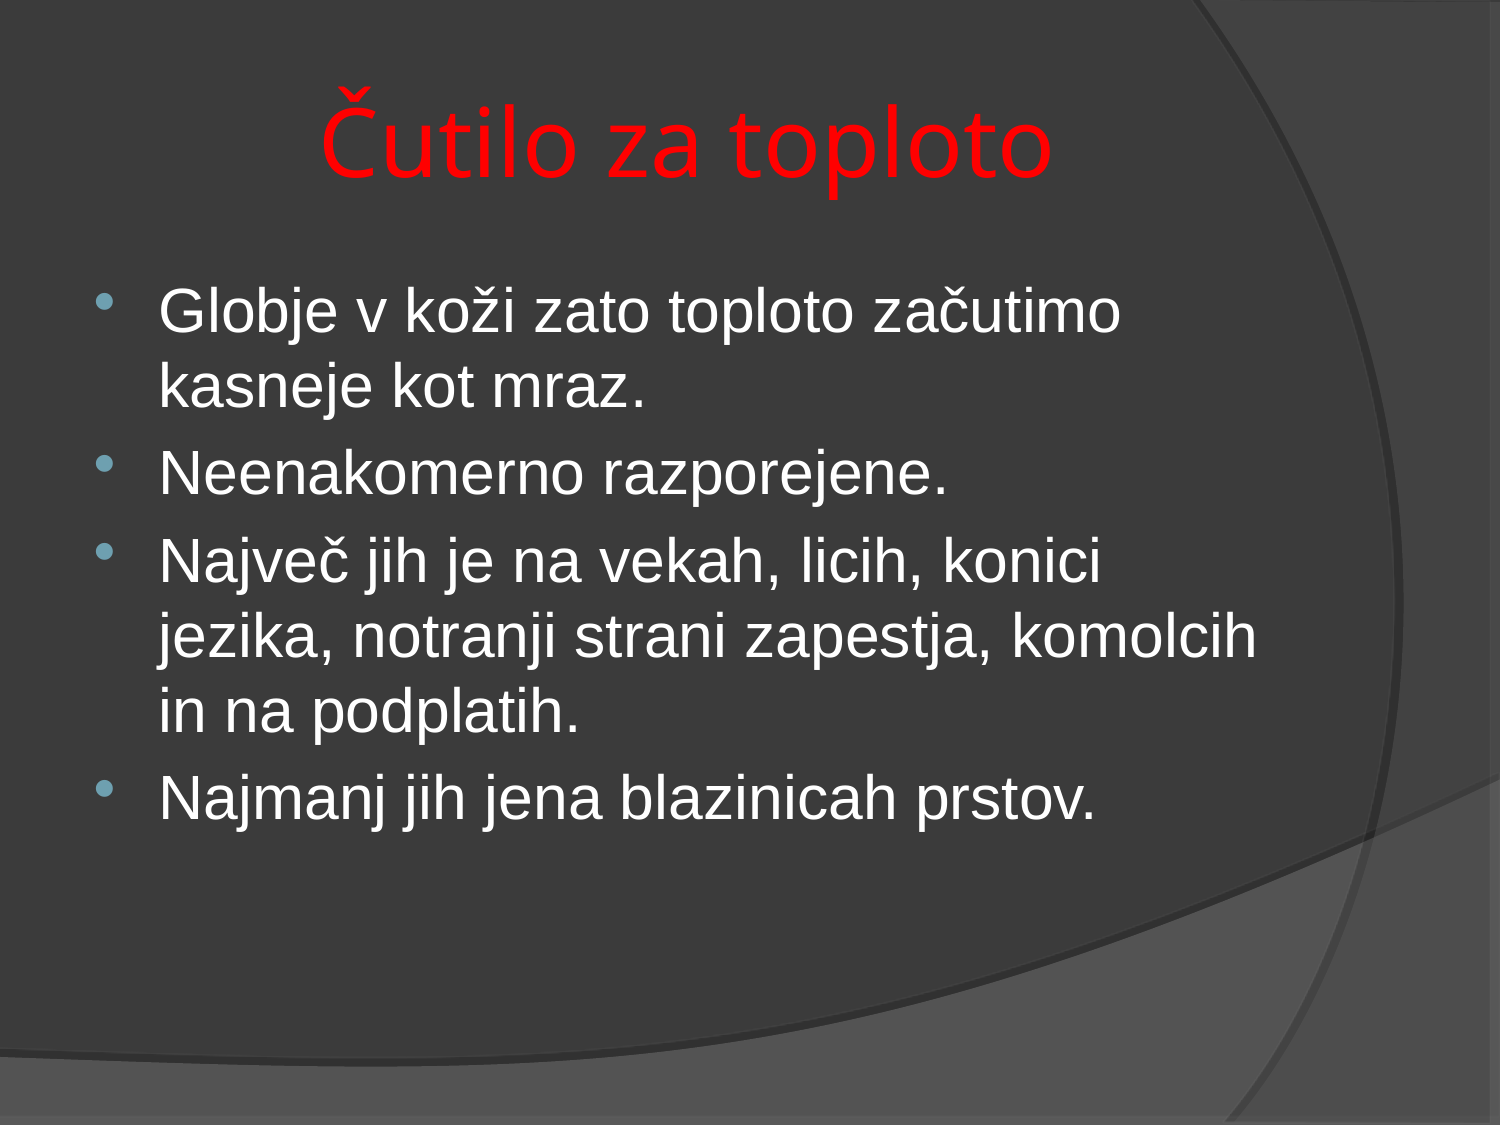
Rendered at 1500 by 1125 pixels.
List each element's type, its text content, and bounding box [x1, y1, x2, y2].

title Čutilo za toploto [75, 45, 1300, 233]
list Globje v koži zato toploto začutimo kasneje kot mraz. Neenakomerno razporejene. Največ jih je na vekah, licih, konici jezika, notranji strani zapestja, komolcih in na podplatih. Najmanj jih jena blazinicah prstov. [75, 262, 1300, 1005]
